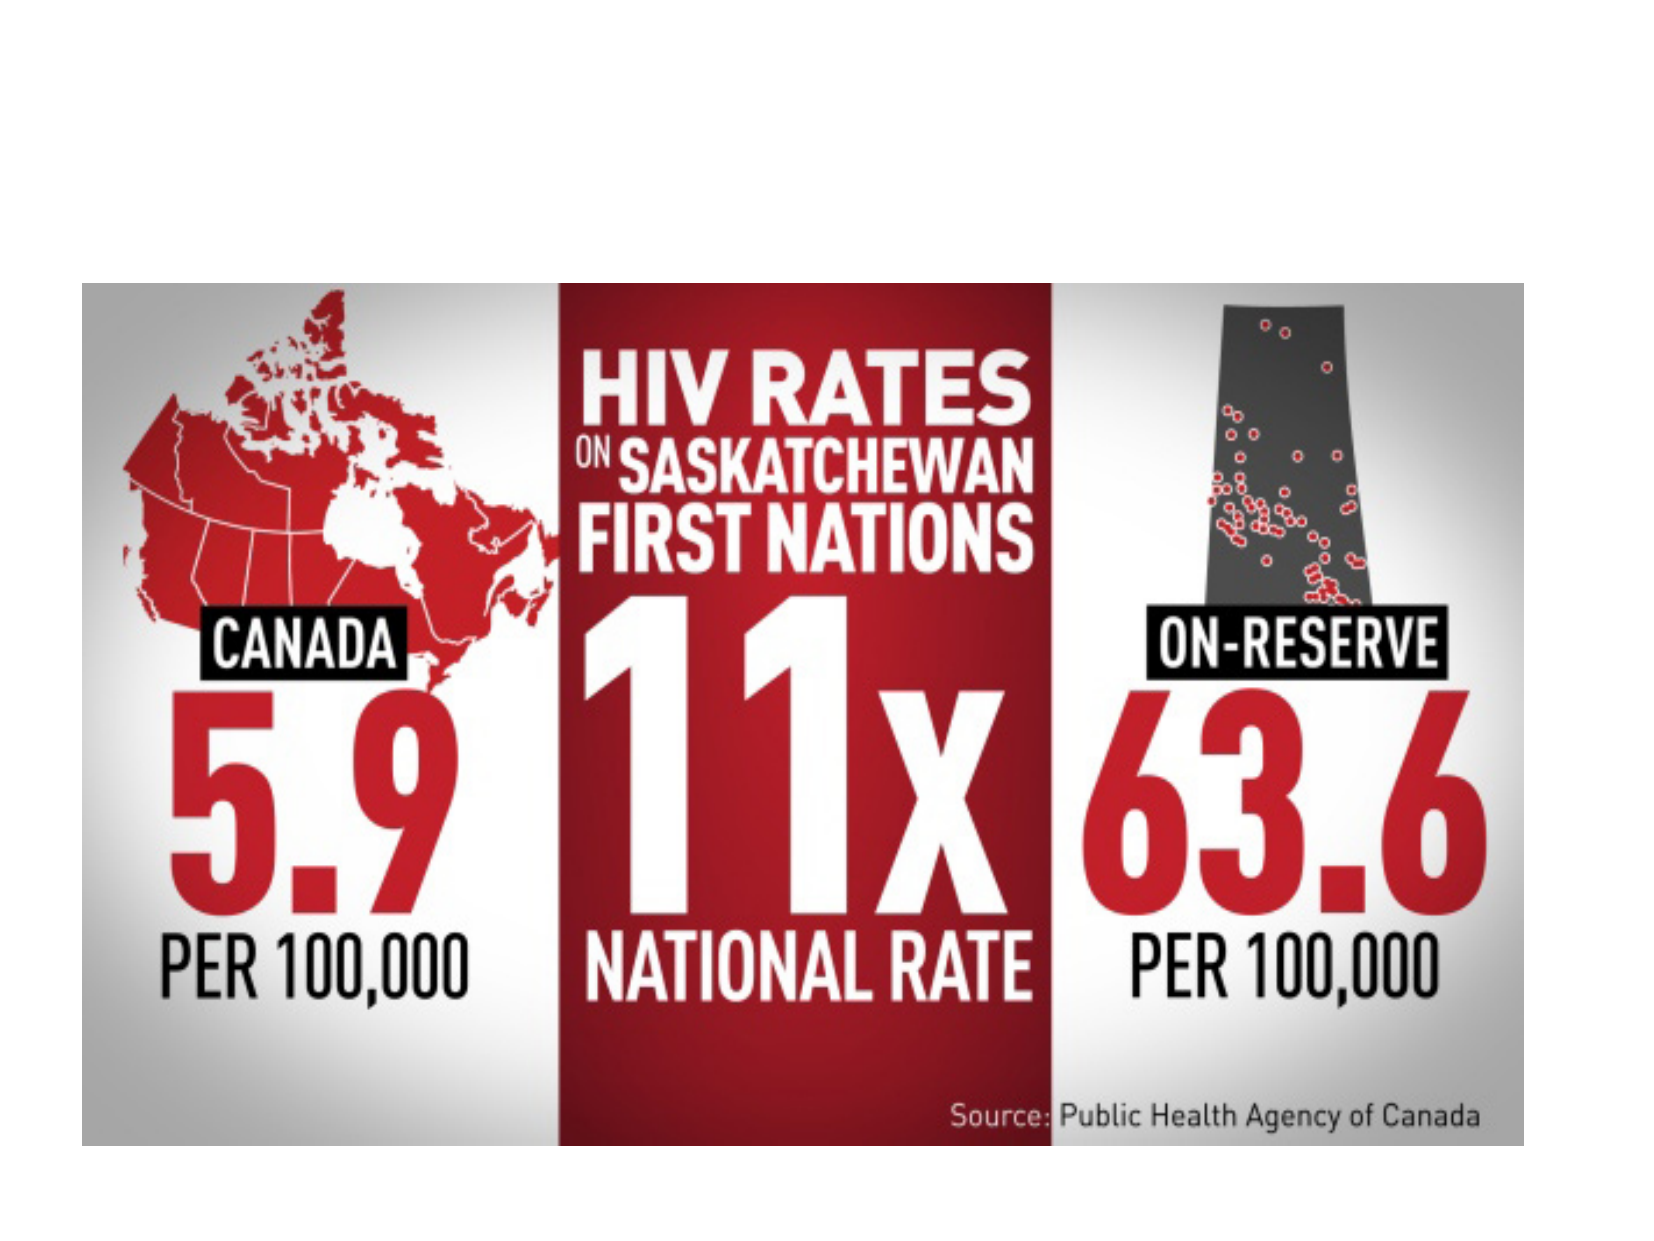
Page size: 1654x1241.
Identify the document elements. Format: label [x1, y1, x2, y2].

picture [82, 283, 1524, 1146]
